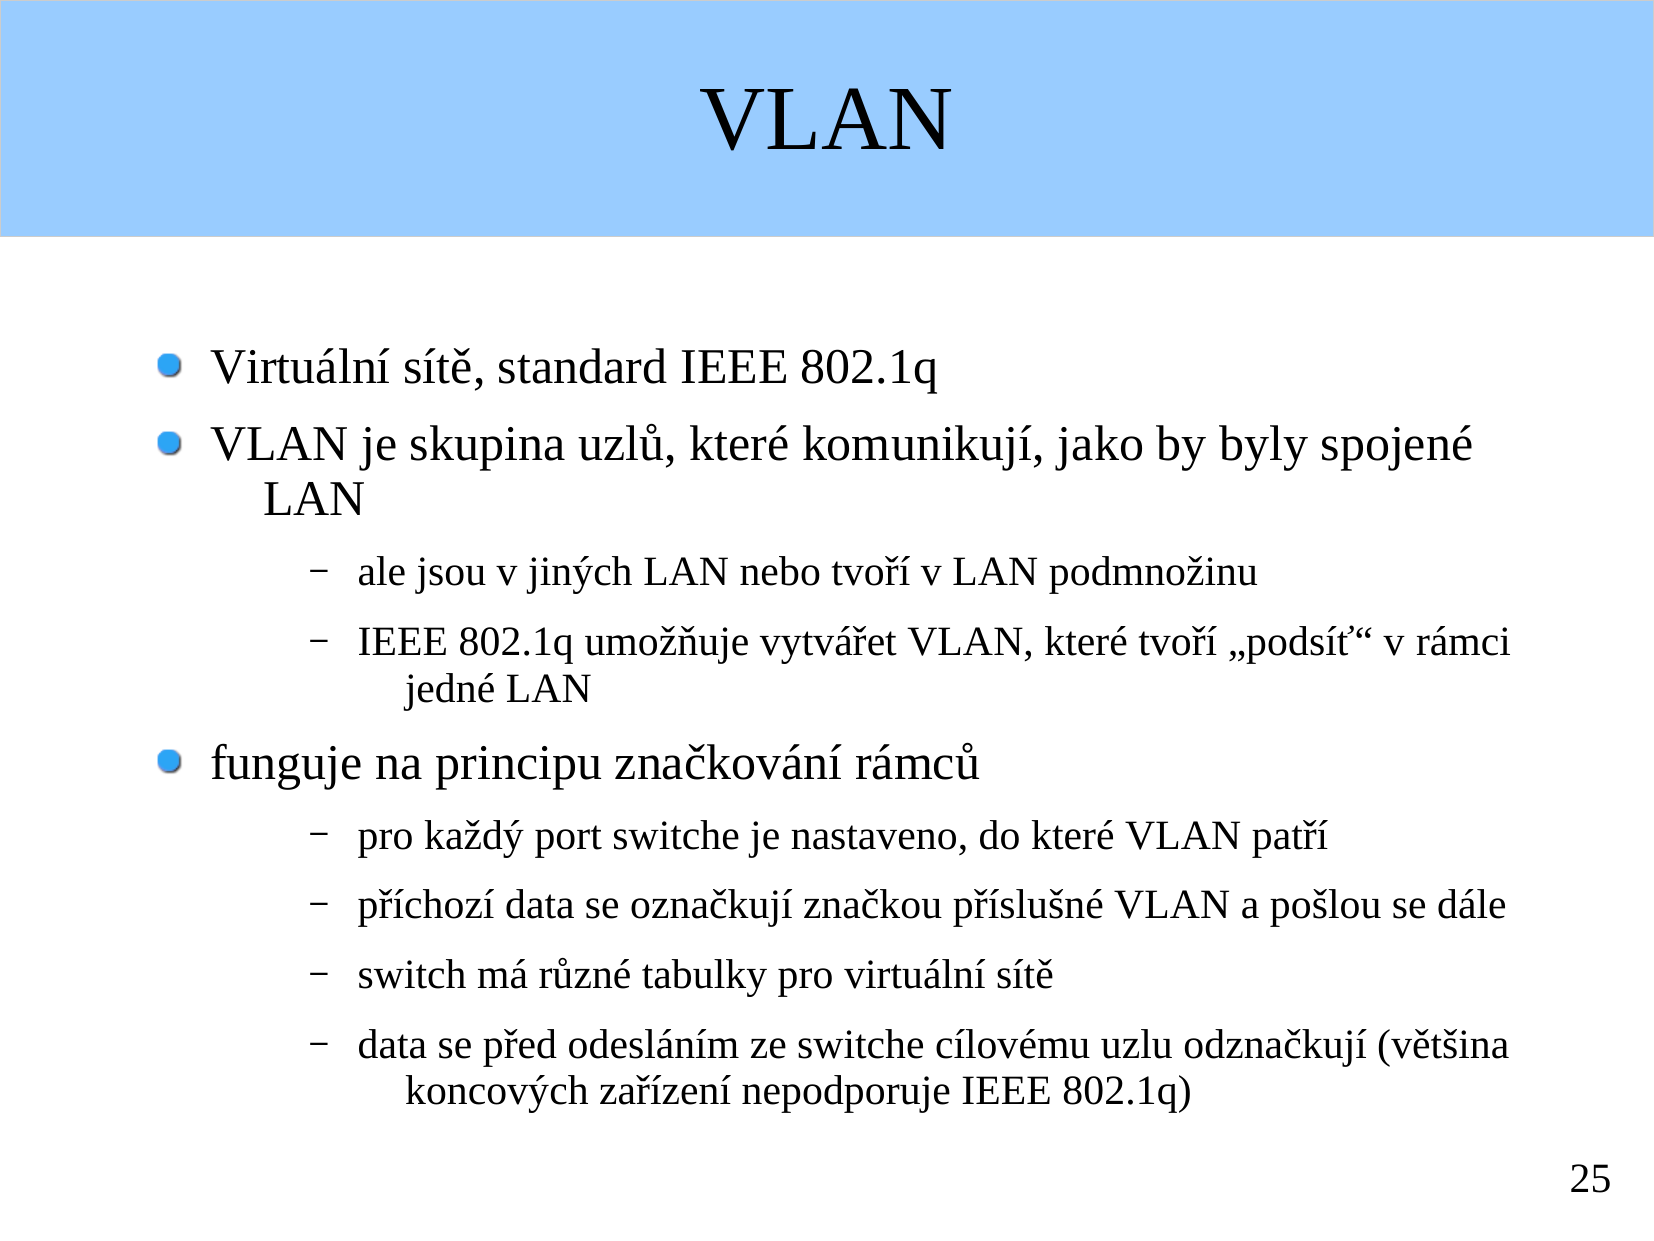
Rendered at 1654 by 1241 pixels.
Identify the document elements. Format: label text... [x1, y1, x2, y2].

title VLAN [0, 0, 1654, 237]
list Virtuální sítě, standard IEEE 802.1q VLAN je skupina uzlů, které komunikují, jako by byly spojené LAN ale jsou v jiných LAN nebo tvoří v LAN podmnožinu IEEE 802.1q umožňuje vytvářet VLAN, které tvoří „podsíť“ v rámci jedné LAN funguje na principu značkování rámců pro každý port switche je nastaveno, do které VLAN patří příchozí data se označkují značkou příslušné VLAN a pošlou se dále switch má různé tabulky pro virtuální sítě data se před odesláním ze switche cílovému uzlu odznačkují (většina koncových zařízení nepodporuje IEEE 802.1q) [121, 338, 1566, 1169]
